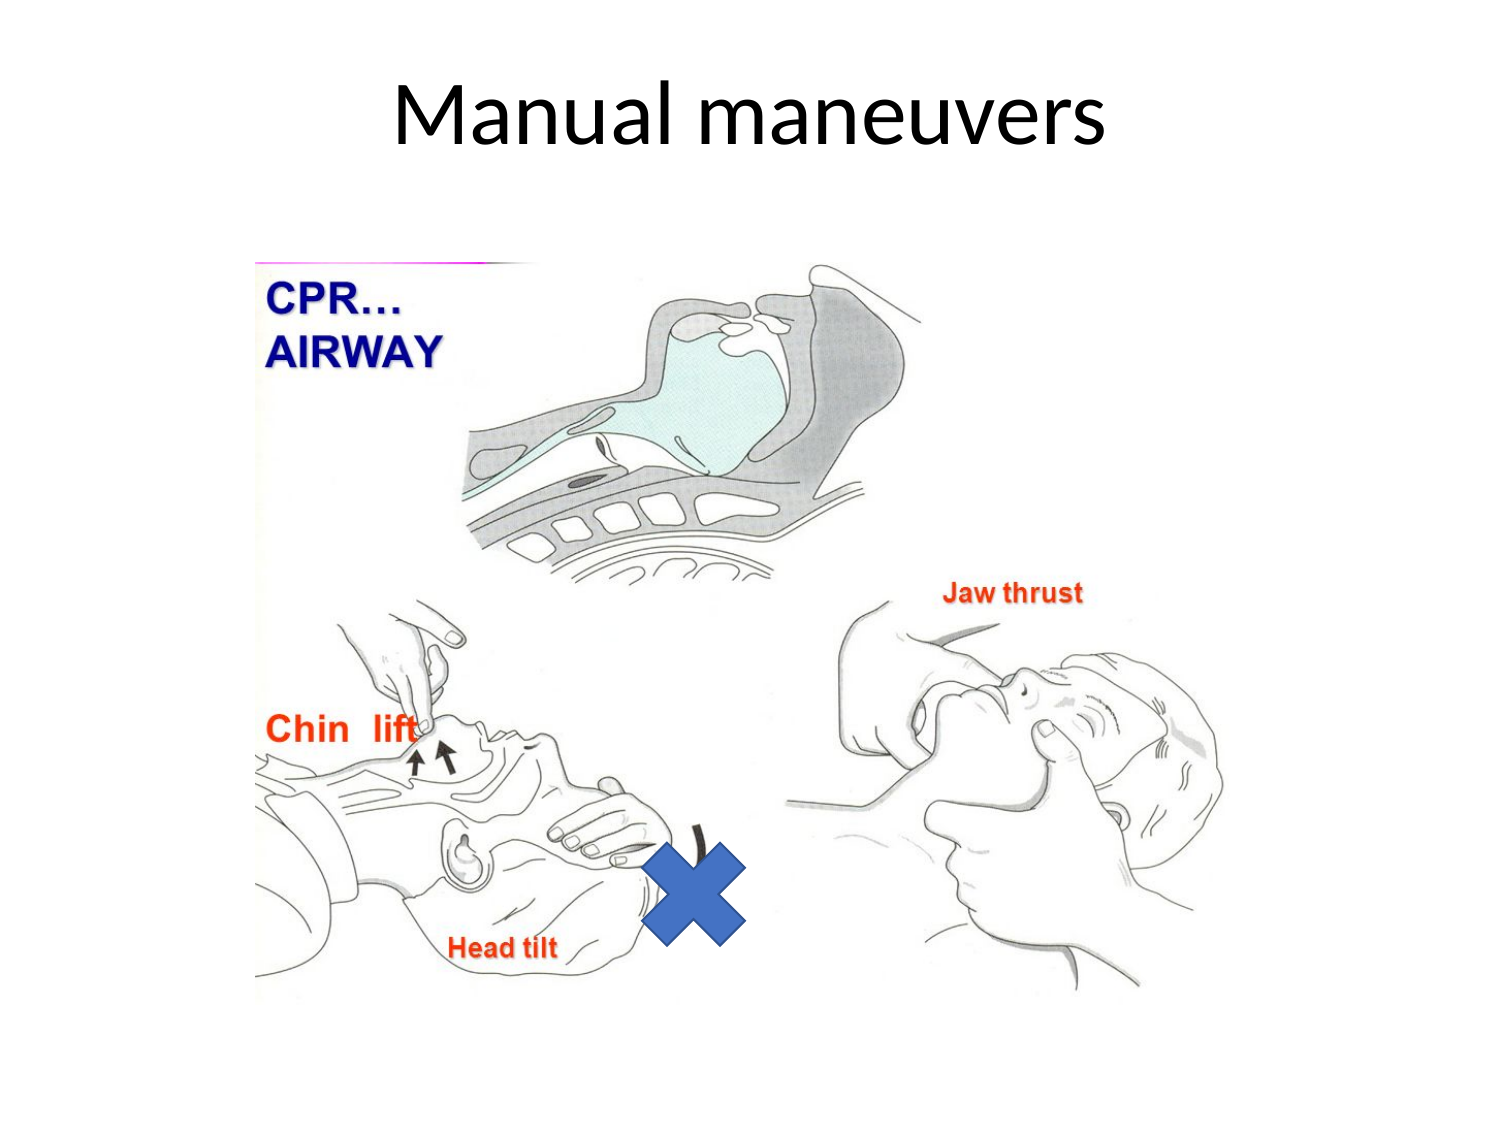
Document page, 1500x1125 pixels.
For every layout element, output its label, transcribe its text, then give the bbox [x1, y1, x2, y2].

title Manual maneuvers [75, 45, 1425, 233]
text_box [641, 842, 745, 946]
picture [255, 262, 1246, 1005]
